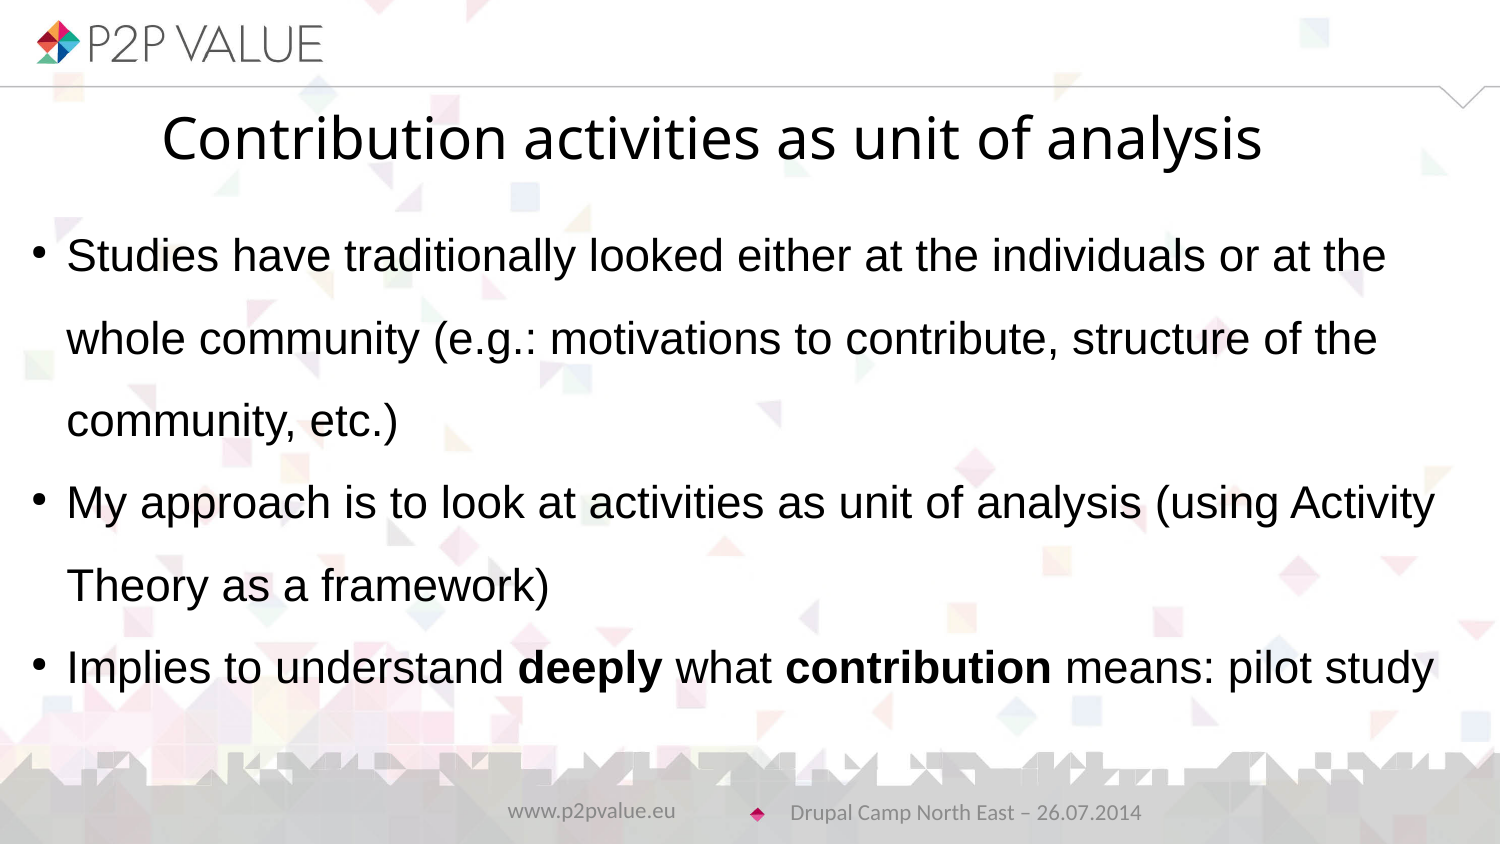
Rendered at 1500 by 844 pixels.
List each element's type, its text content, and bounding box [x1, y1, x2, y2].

text_box www.p2pvalue.eu [501, 789, 720, 829]
picture [0, 0, 1500, 844]
subtitle Studies have traditionally looked either at the individuals or at the whole community (e.g.: motivations to contribute, structure of the community, etc.) My approach is to look at activities as unit of analysis (using Activity Theory as a framework) Implies to understand deeply what contribution means: pilot study [17, 191, 1499, 747]
title Contribution activities as unit of analysis [60, 92, 1366, 181]
text_box Drupal Camp North East – 26.07.2014 [777, 788, 1470, 834]
